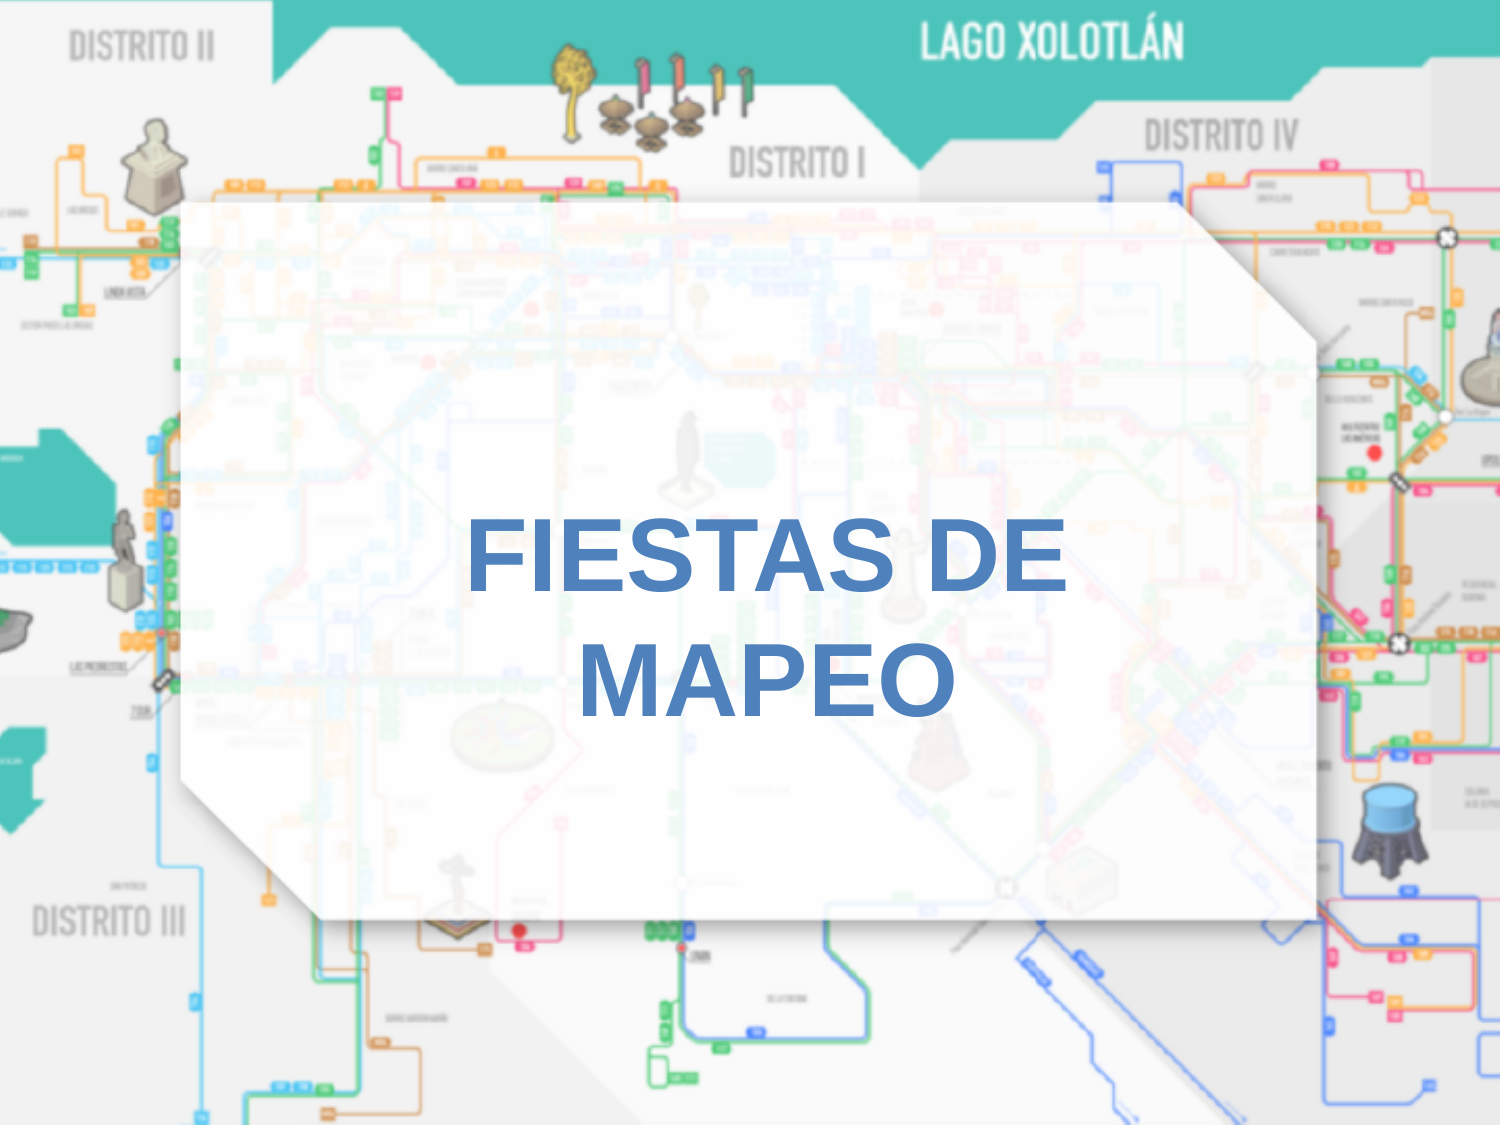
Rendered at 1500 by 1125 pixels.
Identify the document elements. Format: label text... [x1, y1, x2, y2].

text_box FIESTAS DE MAPEO [348, 479, 1187, 745]
picture [0, 0, 1500, 1125]
